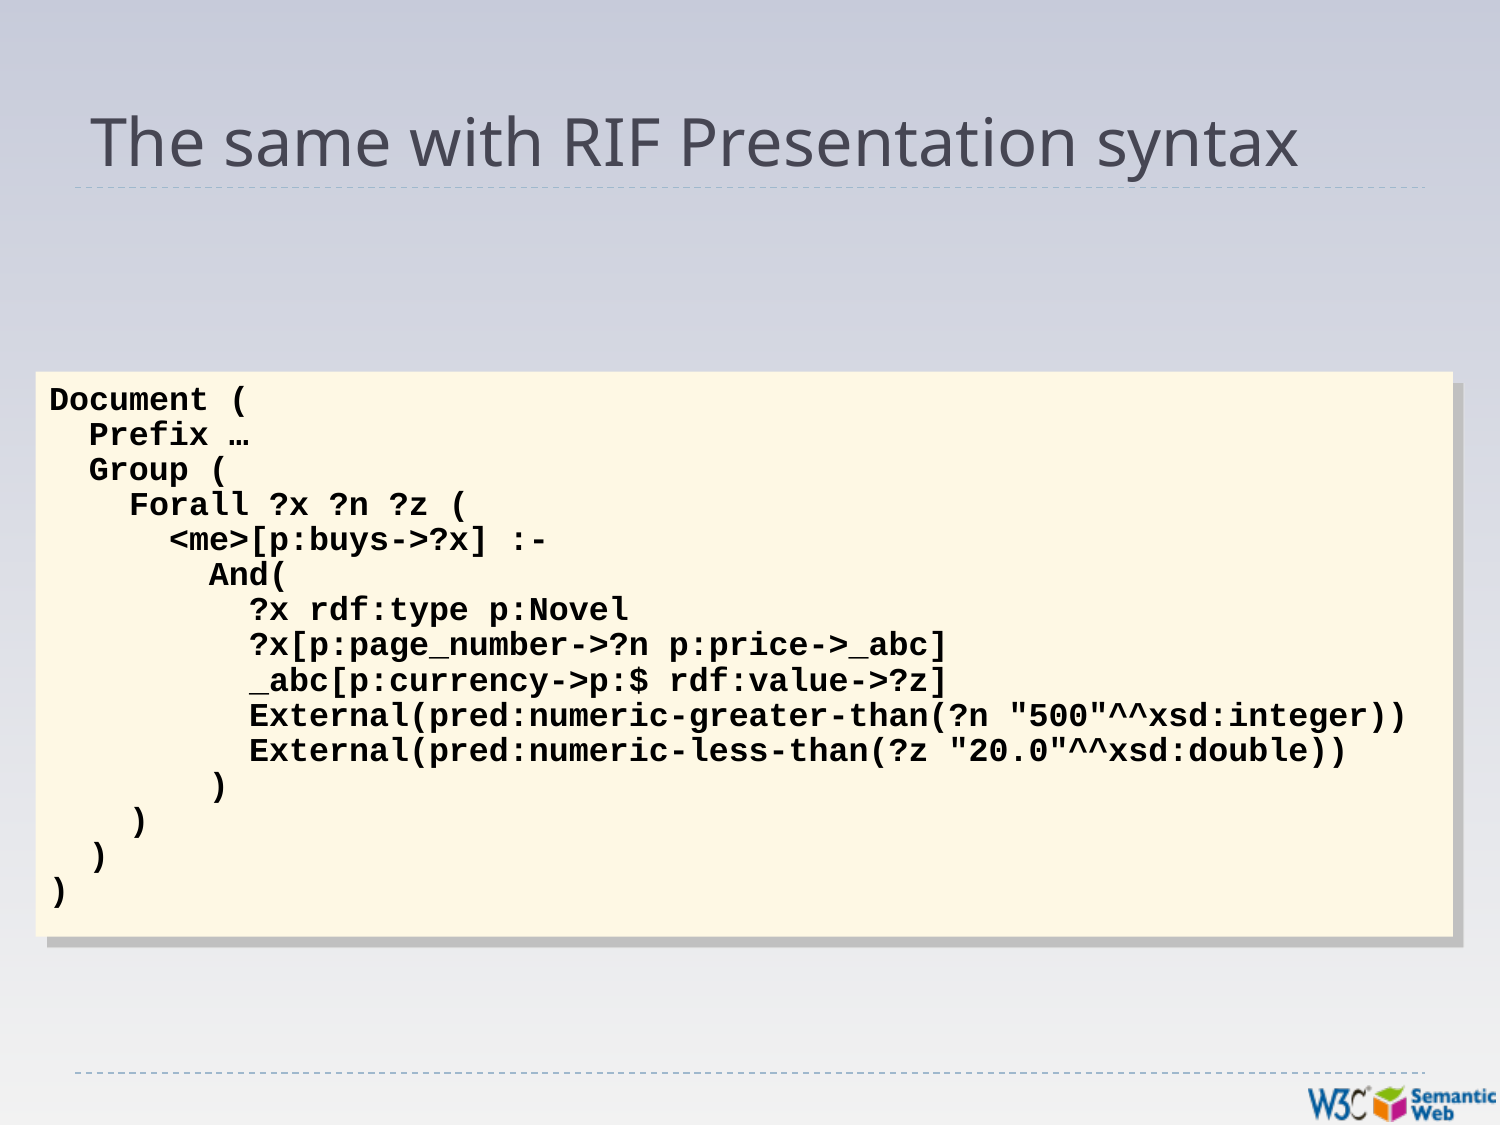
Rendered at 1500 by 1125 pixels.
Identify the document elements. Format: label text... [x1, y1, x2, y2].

text_box Document ( Prefix … Group ( Forall ?x ?n ?z ( <me>[p:buys->?x] :- And( ?x rdf:type p:Novel ?x[p:page_number->?n p:price->_abc] _abc[p:currency->p:$ rdf:value->?z] External(pred:numeric-greater-than(?n "500"^^xsd:integer)) External(pred:numeric-less-than(?z "20.0"^^xsd:double)) ) ) ) ) [35, 371, 1453, 937]
picture [1308, 1084, 1496, 1122]
title The same with RIF Presentation syntax [75, 37, 1426, 188]
